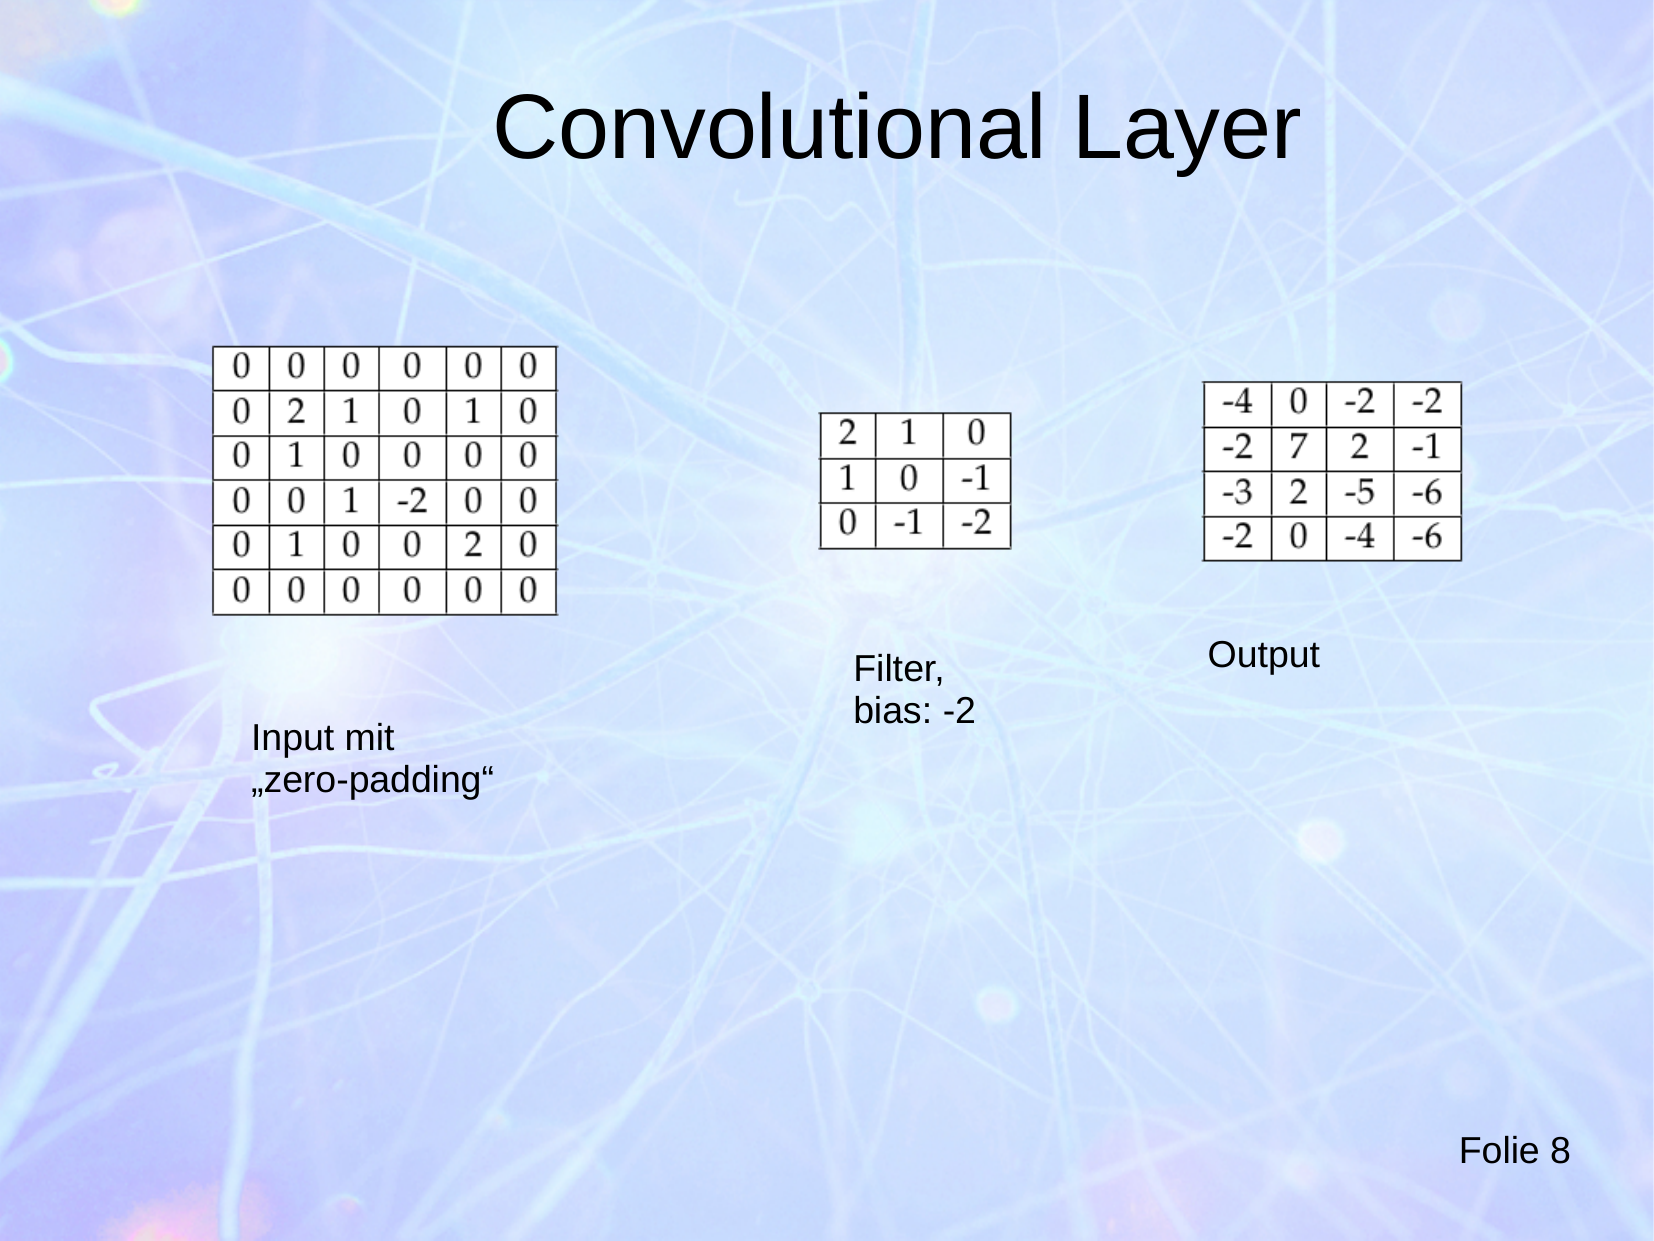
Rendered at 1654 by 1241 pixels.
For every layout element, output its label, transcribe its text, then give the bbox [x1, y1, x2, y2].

text_box Input mit „zero-padding“ [236, 708, 520, 850]
text_box Filter, bias: -2 [838, 640, 1004, 739]
text_box Output [1192, 625, 1489, 683]
picture [0, 0, 1654, 1241]
title Convolutional Layer [236, 23, 1560, 231]
